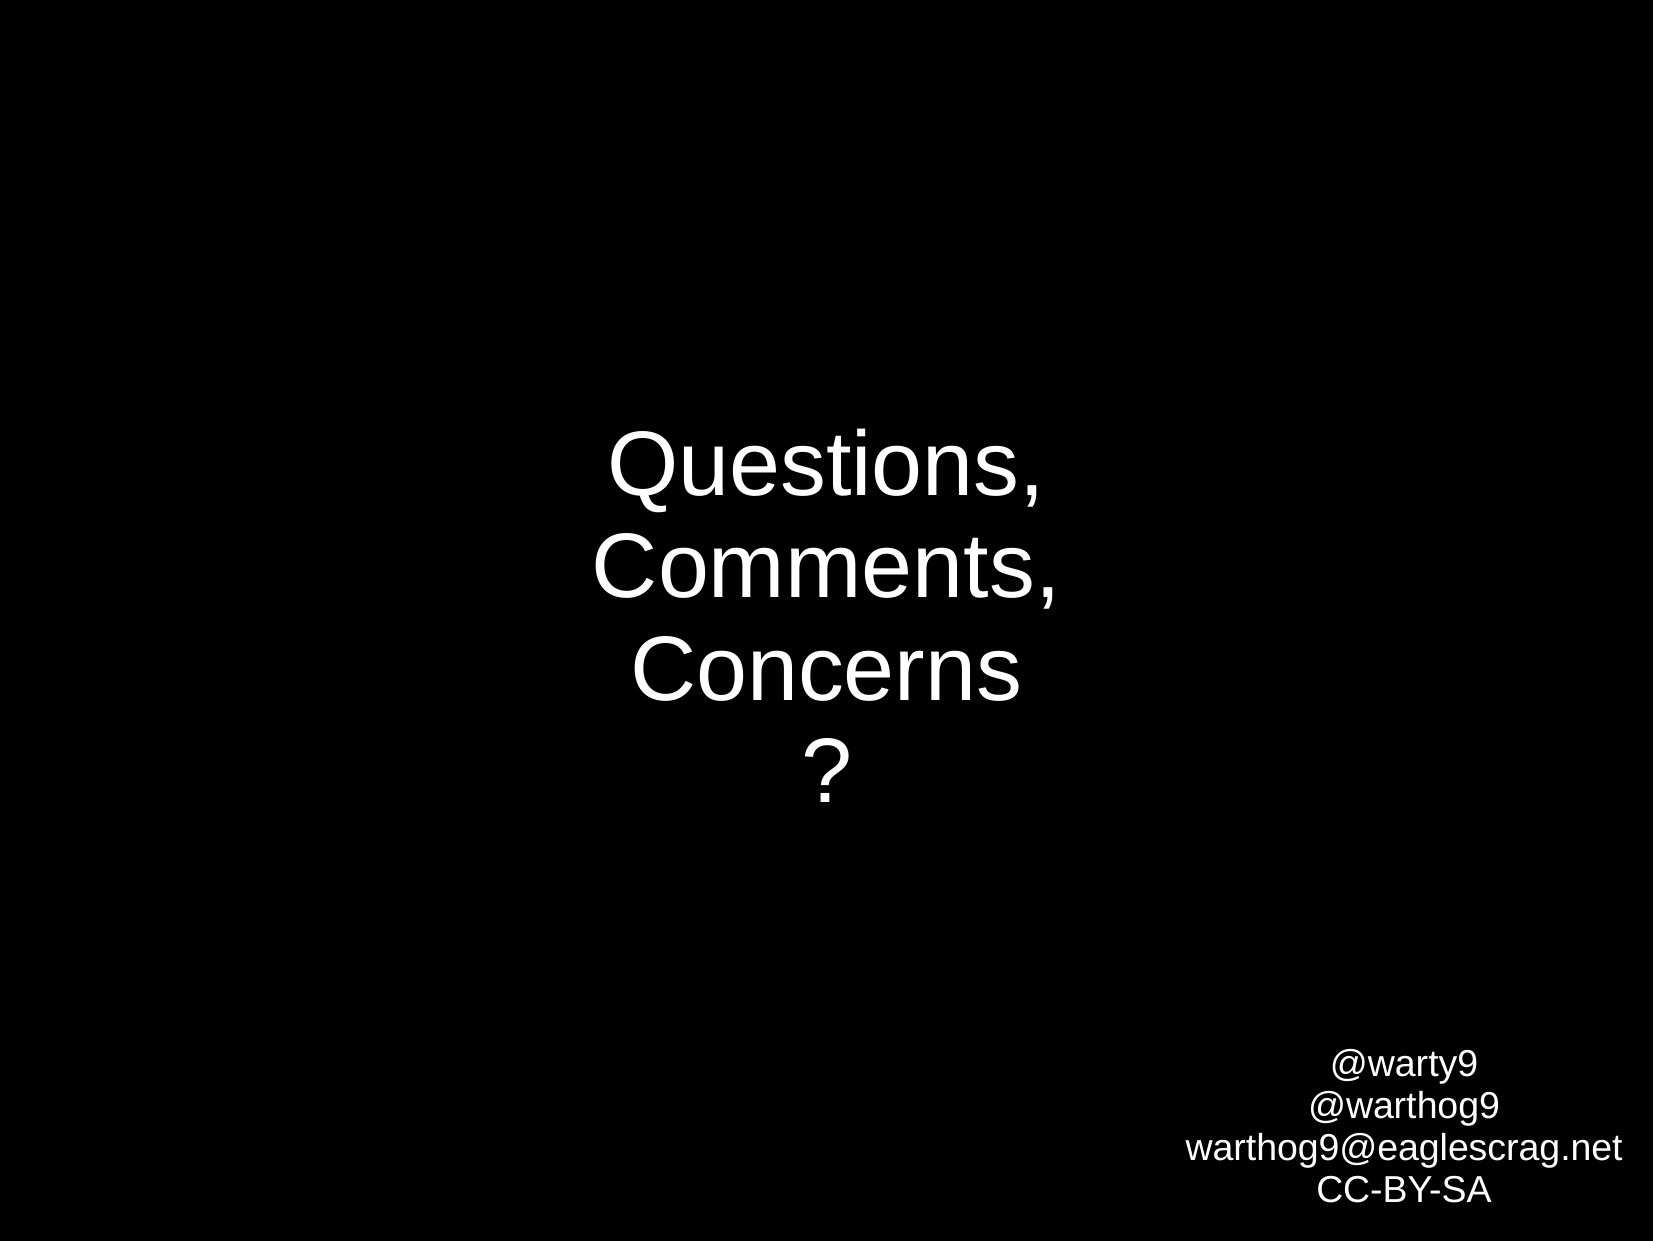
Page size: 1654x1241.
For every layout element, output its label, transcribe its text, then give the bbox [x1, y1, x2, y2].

title Questions, Comments, Concerns ? [82, 49, 1571, 1186]
text_box @warty9 @warthog9 warthog9@eaglescrag.net CC-BY-SA [1155, 1035, 1653, 1241]
